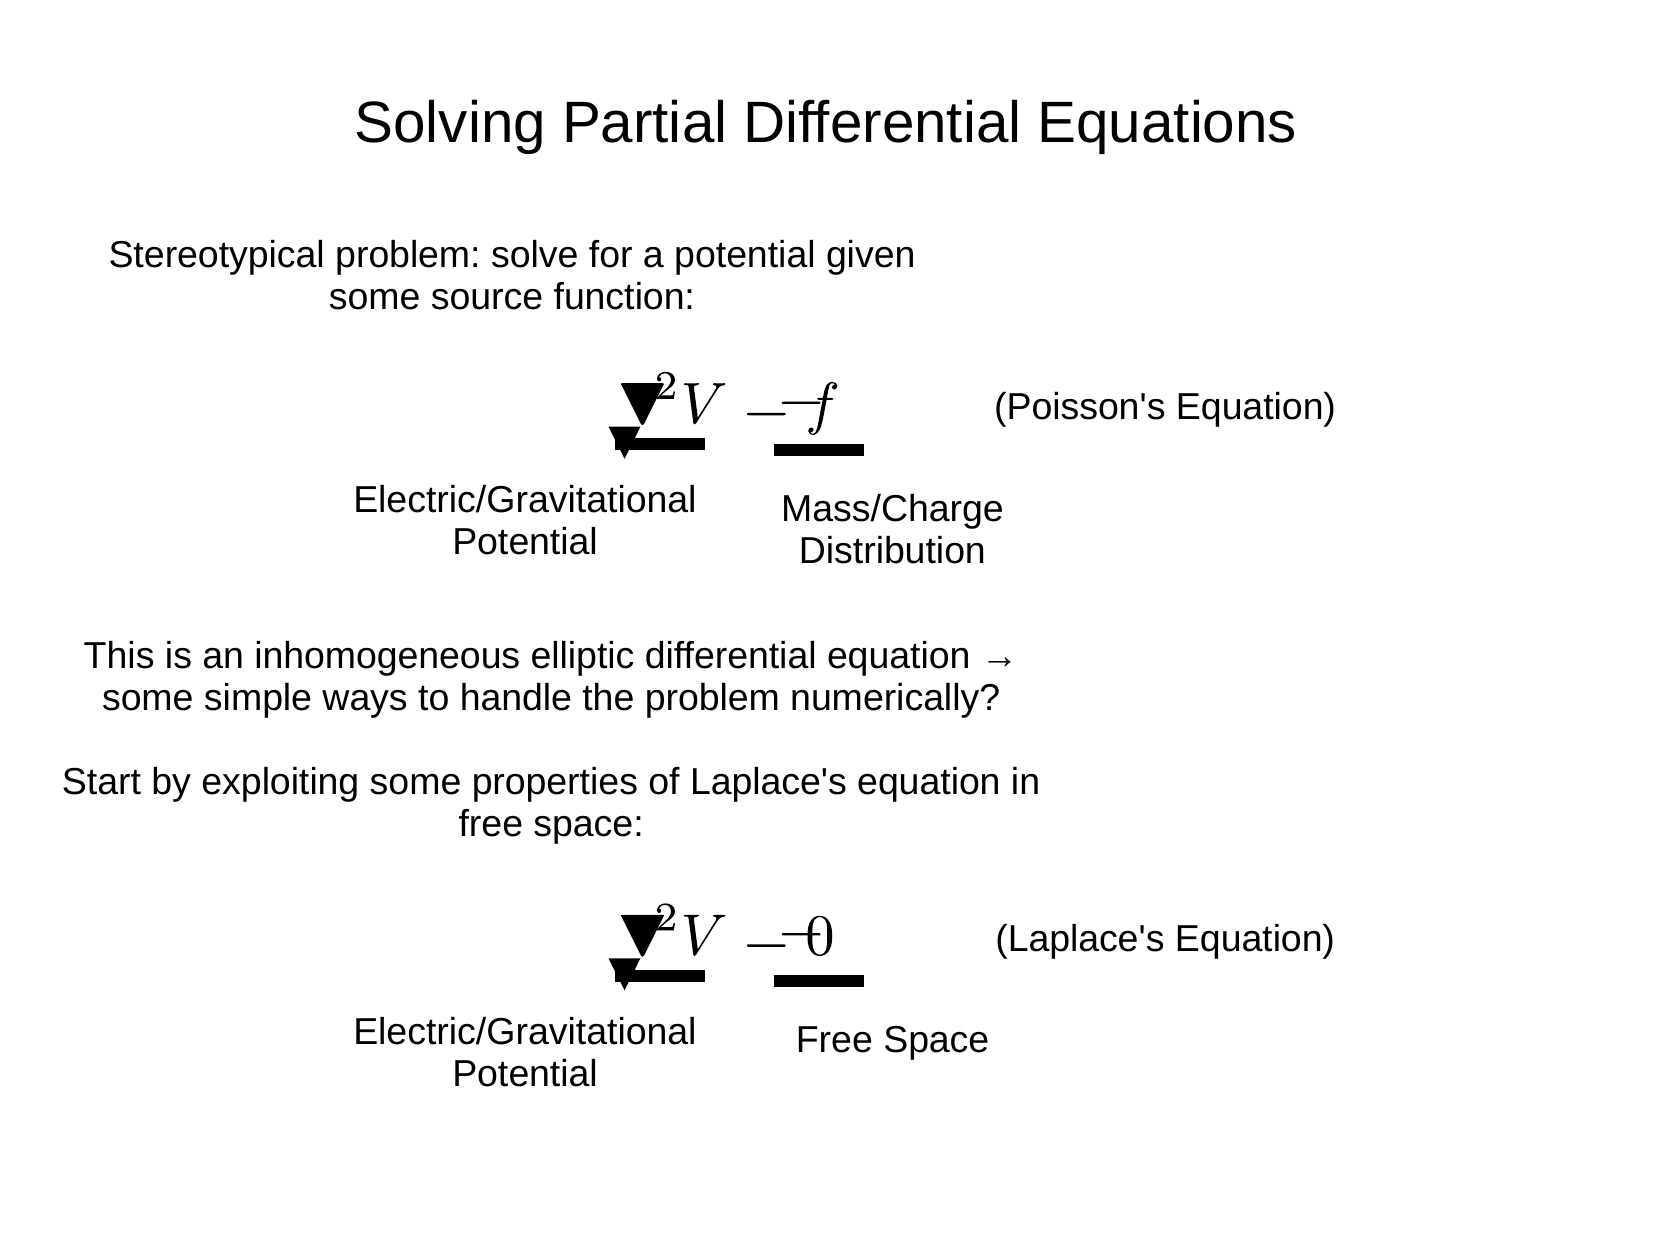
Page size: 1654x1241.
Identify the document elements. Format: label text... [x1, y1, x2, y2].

text_box [605, 903, 835, 957]
text_box Electric/Gravitational Potential [315, 1002, 736, 1102]
text_box Electric/Gravitational Potential [315, 471, 736, 571]
title Solving Partial Differential Equations [82, 49, 1571, 196]
text_box (Laplace's Equation) [947, 909, 1383, 967]
text_box [620, 982, 629, 991]
text_box [608, 958, 641, 972]
text_box Free Space [765, 1011, 1021, 1069]
text_box This is an inhomogeneous elliptic differential equation → some simple ways to handle the problem numerically? Start by exploiting some properties of Laplace's equation in free space: [45, 627, 1057, 853]
text_box [605, 371, 841, 440]
text_box Mass/Charge Distribution [765, 480, 1021, 579]
text_box (Poisson's Equation) [947, 378, 1383, 436]
text_box [620, 450, 629, 459]
text_box Stereotypical problem: solve for a potential given some source function: [69, 225, 955, 325]
